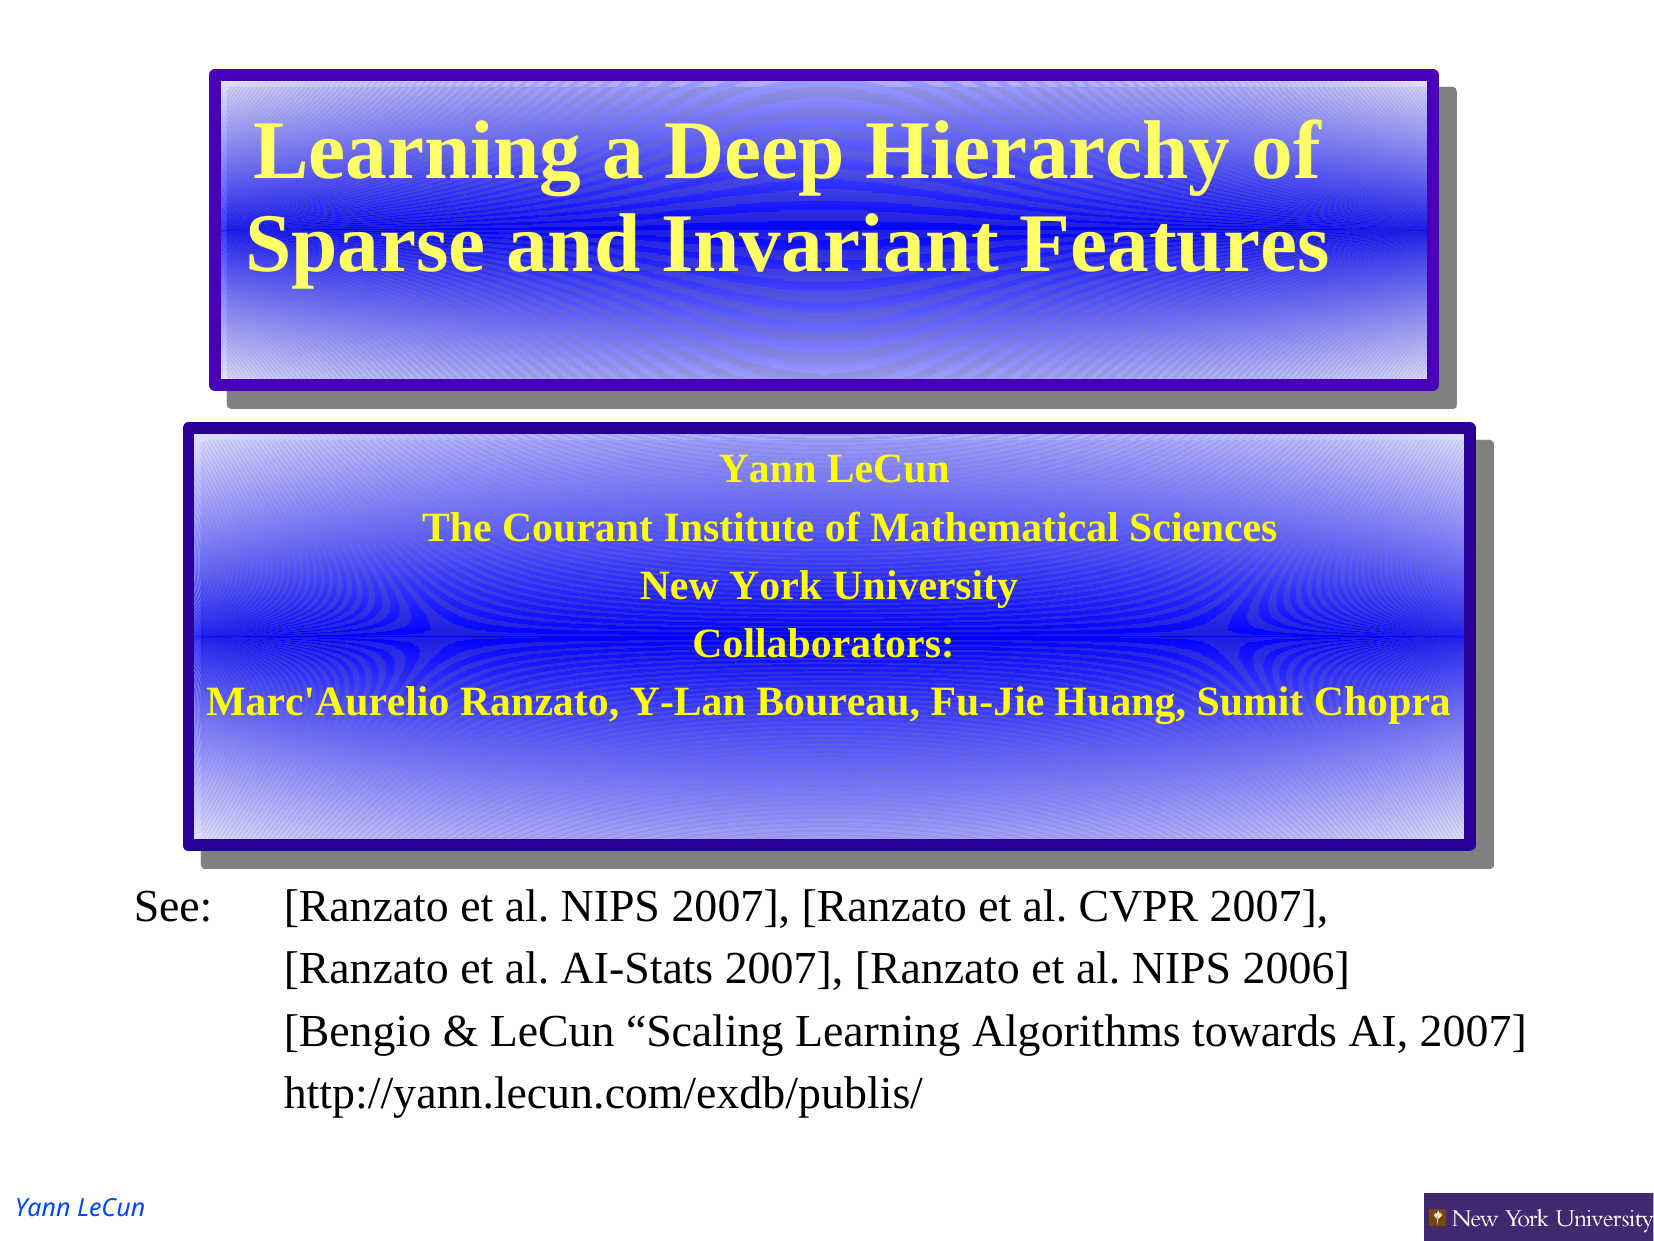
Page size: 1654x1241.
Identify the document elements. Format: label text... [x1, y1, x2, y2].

text_box Learning a Deep Hierarchy of Sparse and Invariant Features [214, 74, 1433, 385]
text_box See: [Ranzato et al. NIPS 2007], [Ranzato et al. CVPR 2007], [Ranzato et al. AI-Stats 2007], [Ranzato et al. NIPS 2006] [Bengio & LeCun “Scaling Learning Algorithms towards AI, 2007] http://yann.lecun.com/exdb/publis/ [133, 880, 1540, 1169]
text_box Yann LeCun The Courant Institute of Mathematical Sciences New York University Collaborators: Marc'Aurelio Ranzato, Y-Lan Boureau, Fu-Jie Huang, Sumit Chopra [188, 428, 1470, 846]
picture [1424, 1193, 1654, 1241]
